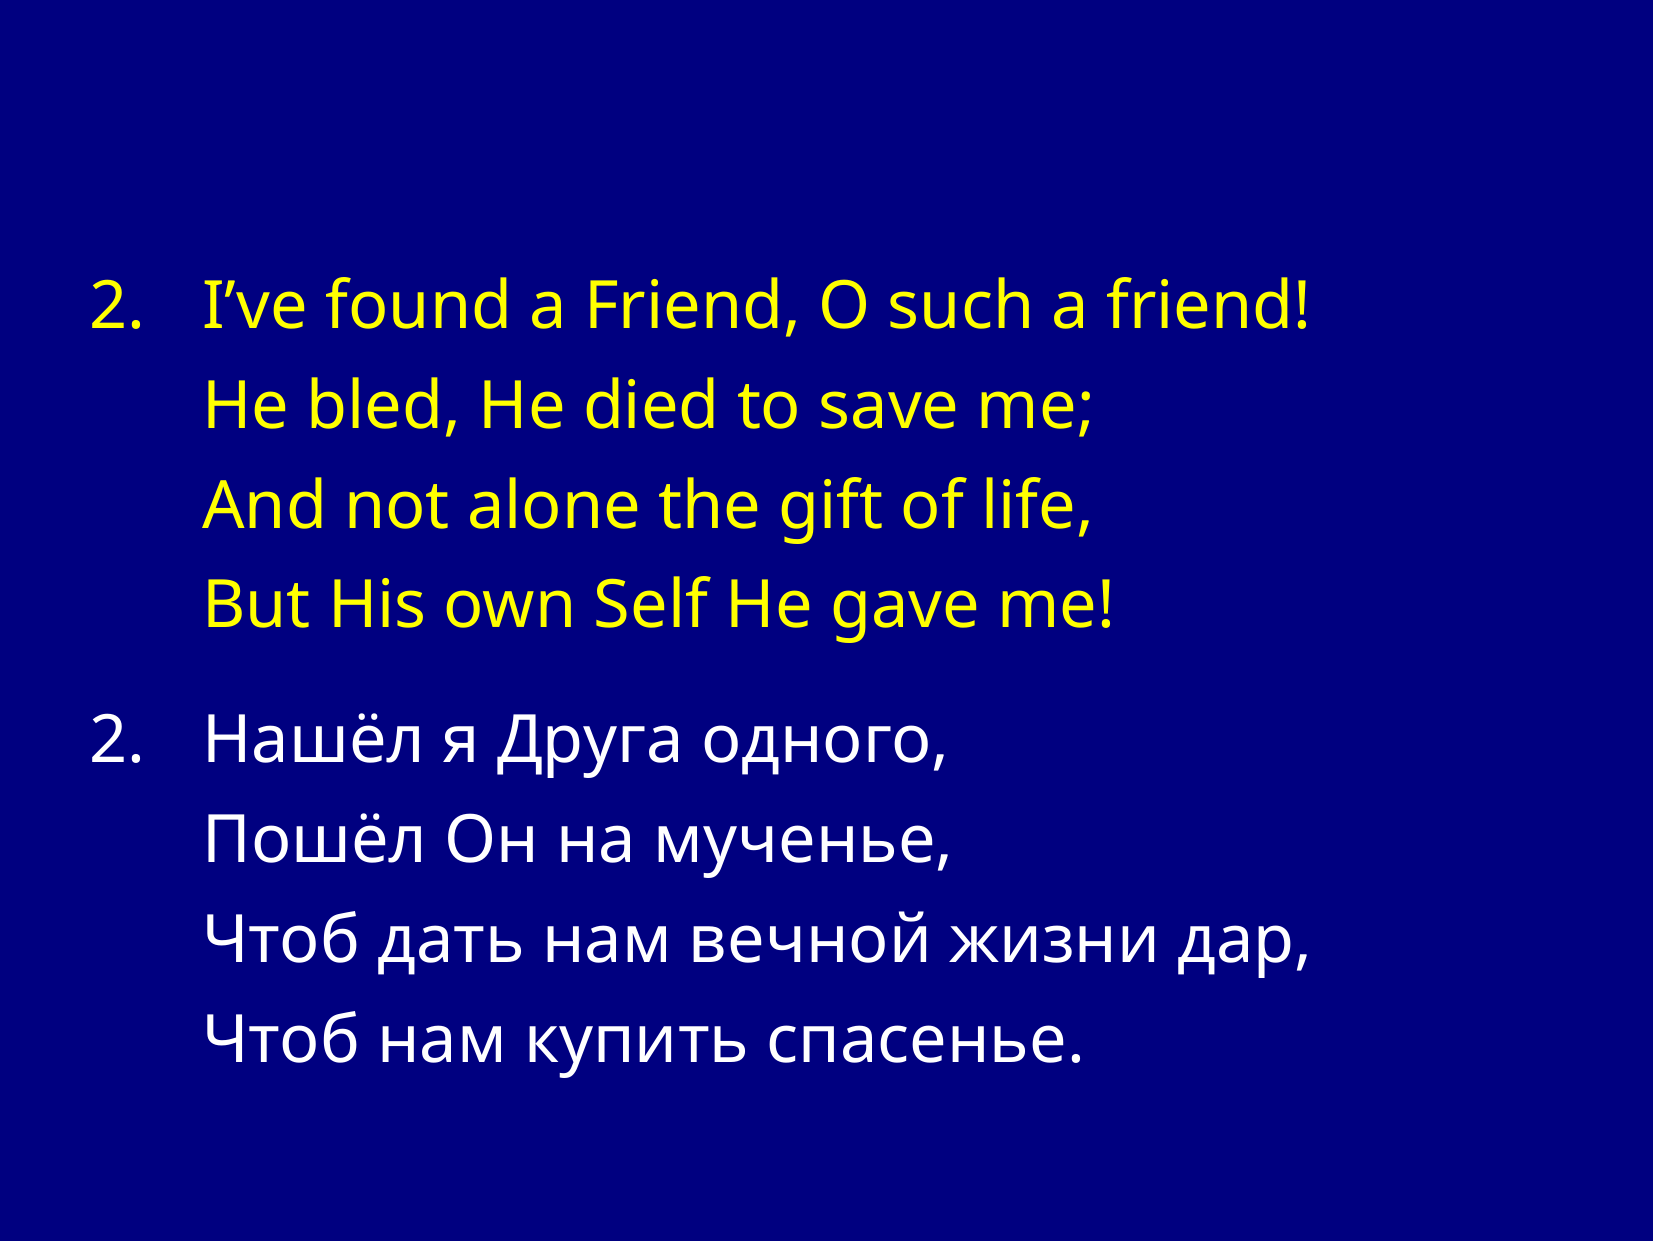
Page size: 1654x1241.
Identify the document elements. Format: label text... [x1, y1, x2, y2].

text_box 2. Нашёл я Друга одного, Пошёл Он на мученье, Чтоб дать нам вечной жизни дар, Чтоб нам купить спасенье. [75, 675, 1576, 1163]
text_box 2. I’ve found a Friend, O such a friend! He bled, He died to save me; And not alone the gift of life, But His own Self He gave me! [75, 150, 1576, 638]
